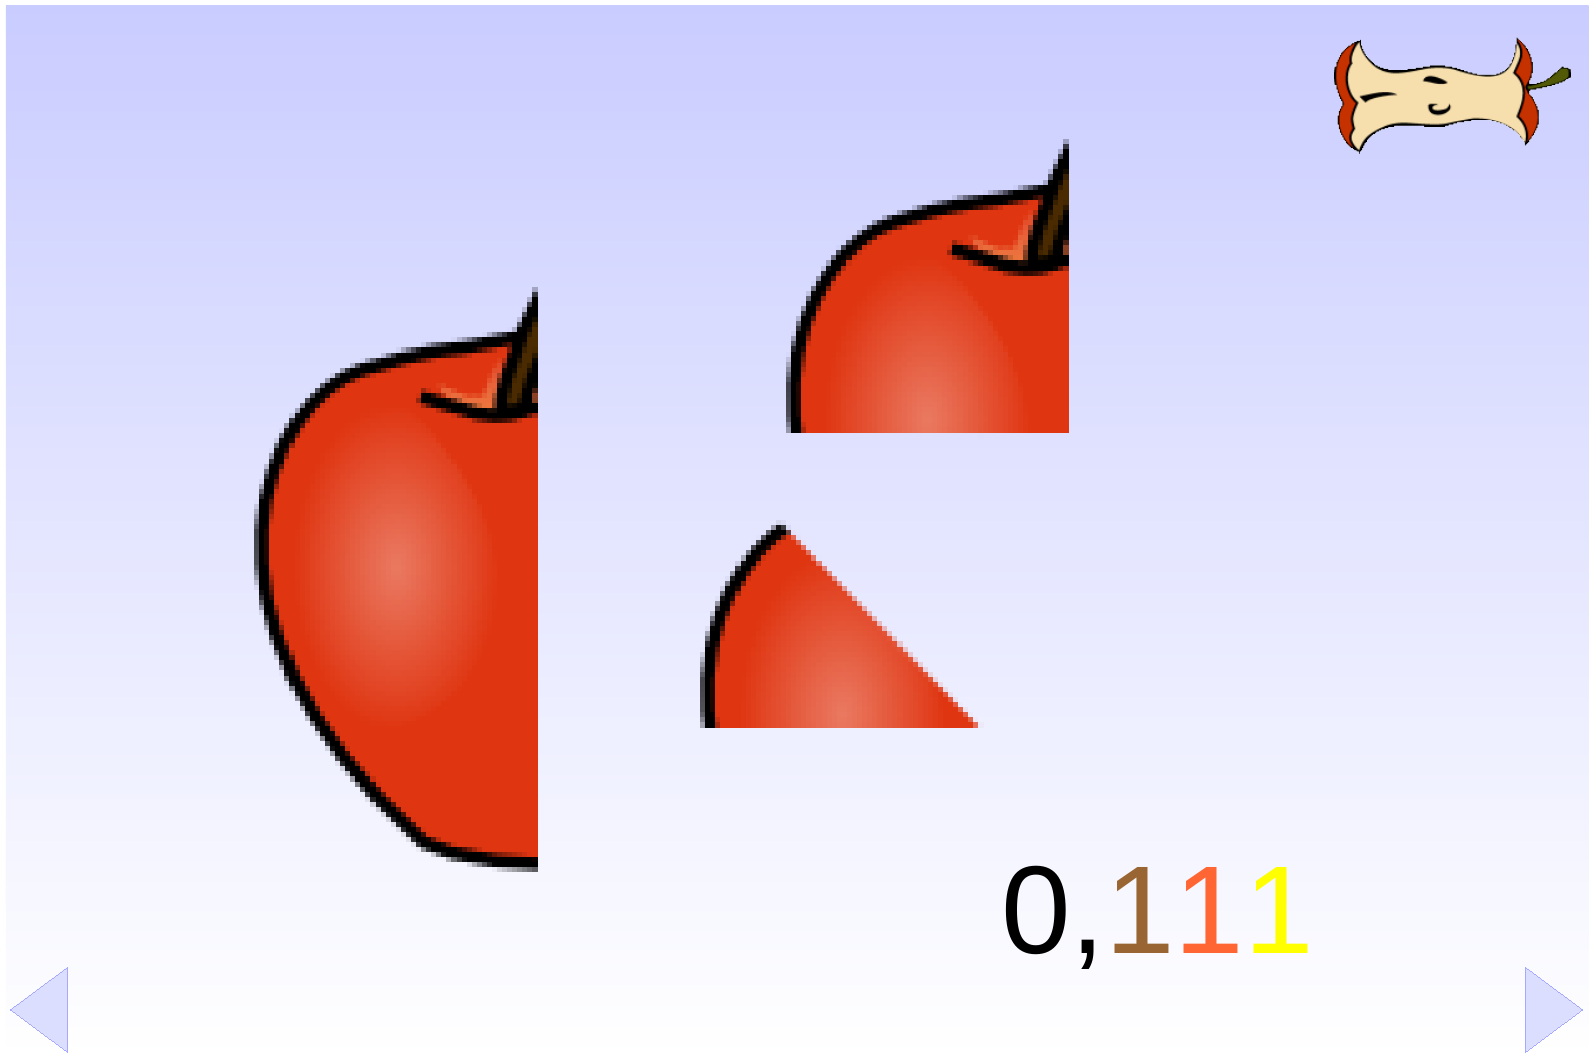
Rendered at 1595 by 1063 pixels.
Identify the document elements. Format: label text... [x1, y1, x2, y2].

picture [1334, 35, 1571, 154]
picture [209, 242, 538, 888]
text_box [10, 967, 68, 1053]
picture [655, 94, 1069, 728]
text_box 0,111 [950, 832, 1365, 988]
text_box [1525, 967, 1583, 1053]
